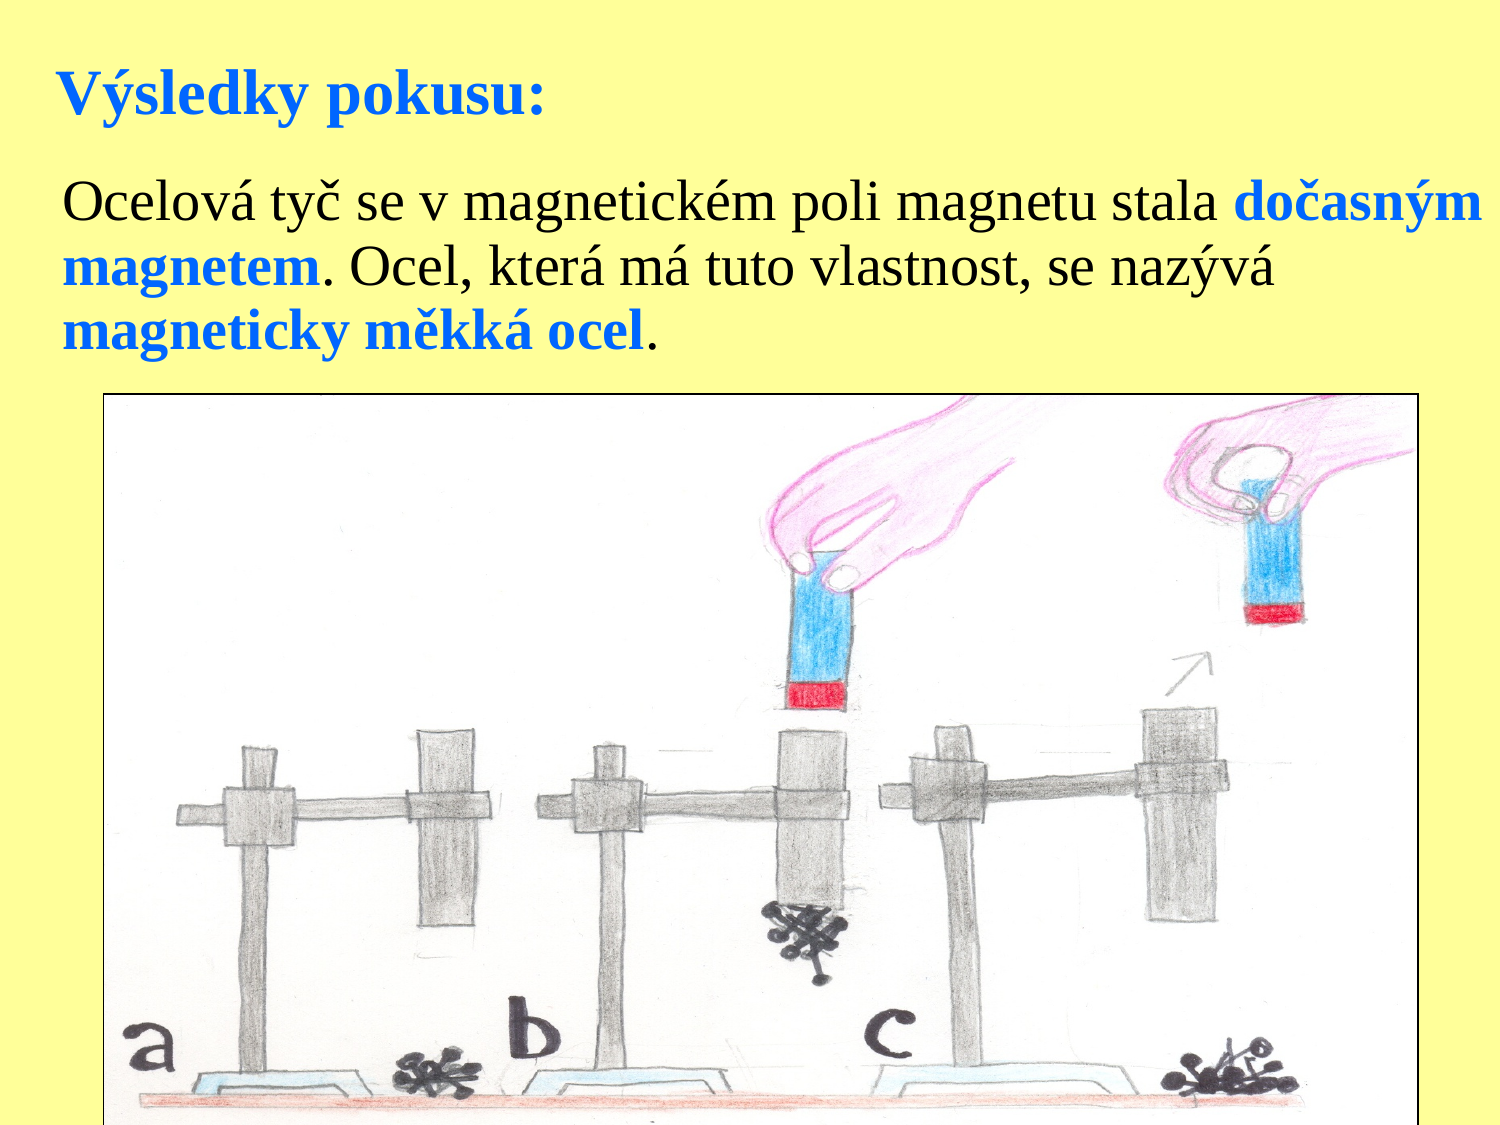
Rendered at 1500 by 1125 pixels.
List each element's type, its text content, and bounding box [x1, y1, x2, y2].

text_box Ocelová tyč se v magnetickém poli magnetu stala dočasným magnetem. Ocel, která má tuto vlastnost, se nazývá magneticky měkká ocel. [47, 160, 1500, 371]
picture [104, 394, 1418, 1125]
text_box Výsledky pokusu: [41, 48, 600, 136]
